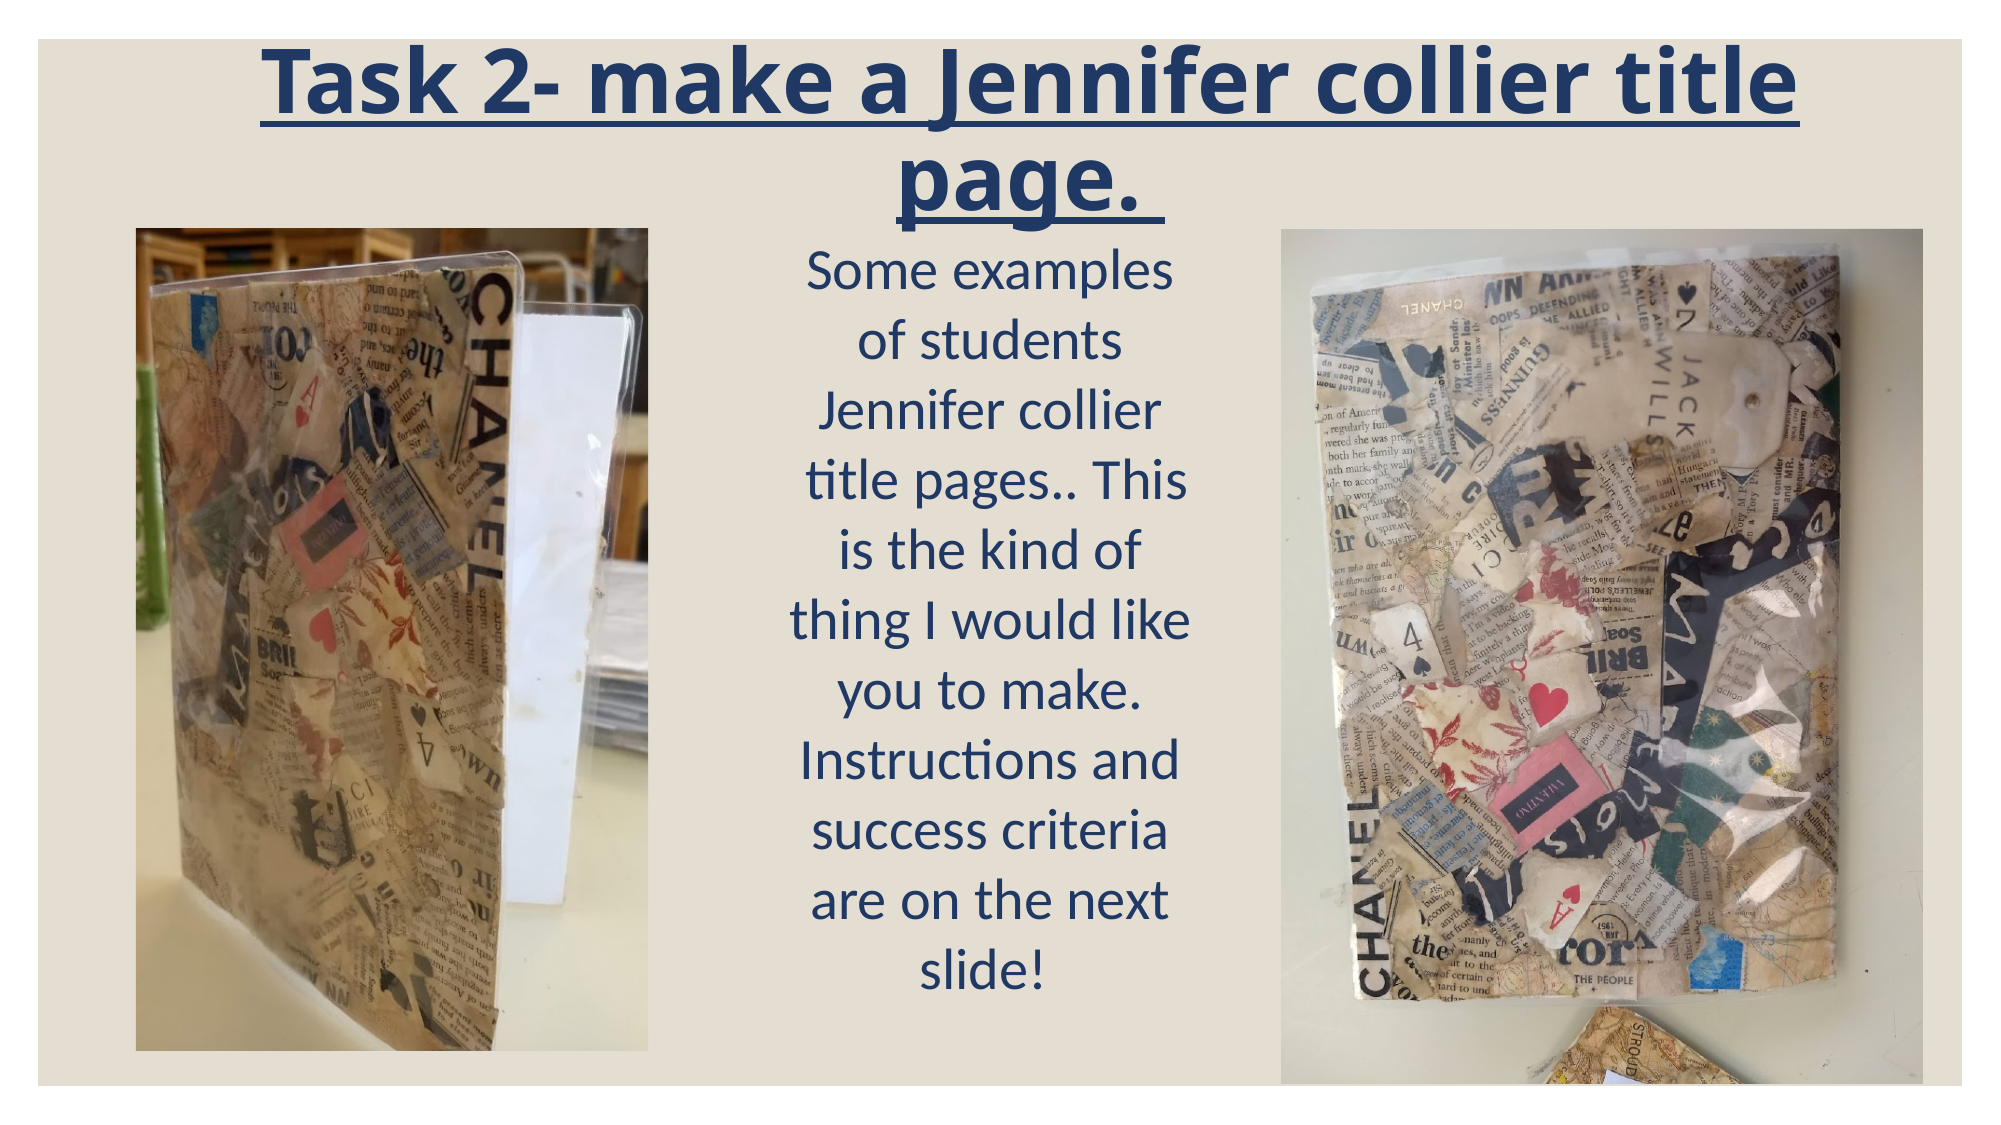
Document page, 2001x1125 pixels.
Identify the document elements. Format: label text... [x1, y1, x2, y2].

title Task 2- make a Jennifer collier title page. [205, 20, 1856, 246]
picture [1280, 228, 1923, 1084]
text_box Some examples of students Jennifer collier title pages.. This is the kind of thing I would like you to make. Instructions and success criteria are on the next slide! [765, 223, 1216, 1087]
picture [135, 228, 649, 1054]
